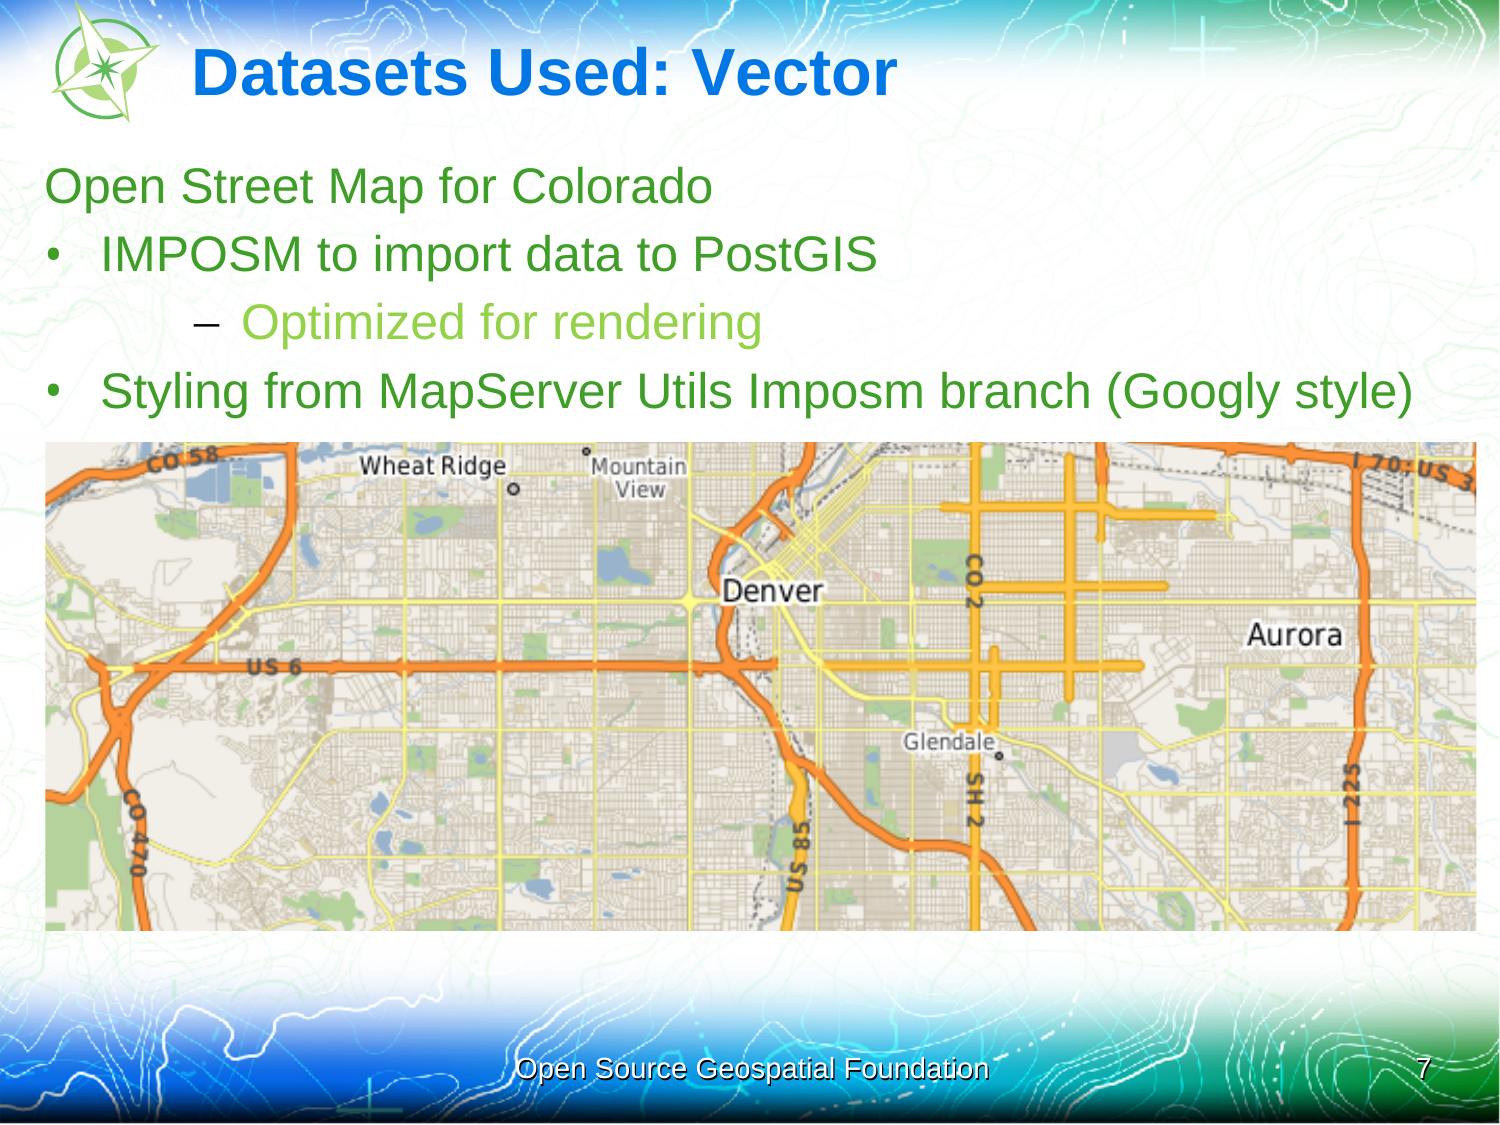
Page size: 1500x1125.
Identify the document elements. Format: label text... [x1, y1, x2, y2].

list Open Street Map for Colorado IMPOSM to import data to PostGIS Optimized for rendering Styling from MapServer Utils Imposm branch (Googly style) [29, 147, 1477, 564]
text_box <number> [1134, 1045, 1447, 1112]
text_box Open Source Geospatial Foundation [383, 1045, 1122, 1112]
title Datasets Used: Vector [177, 20, 1477, 122]
picture [0, 0, 1500, 1125]
